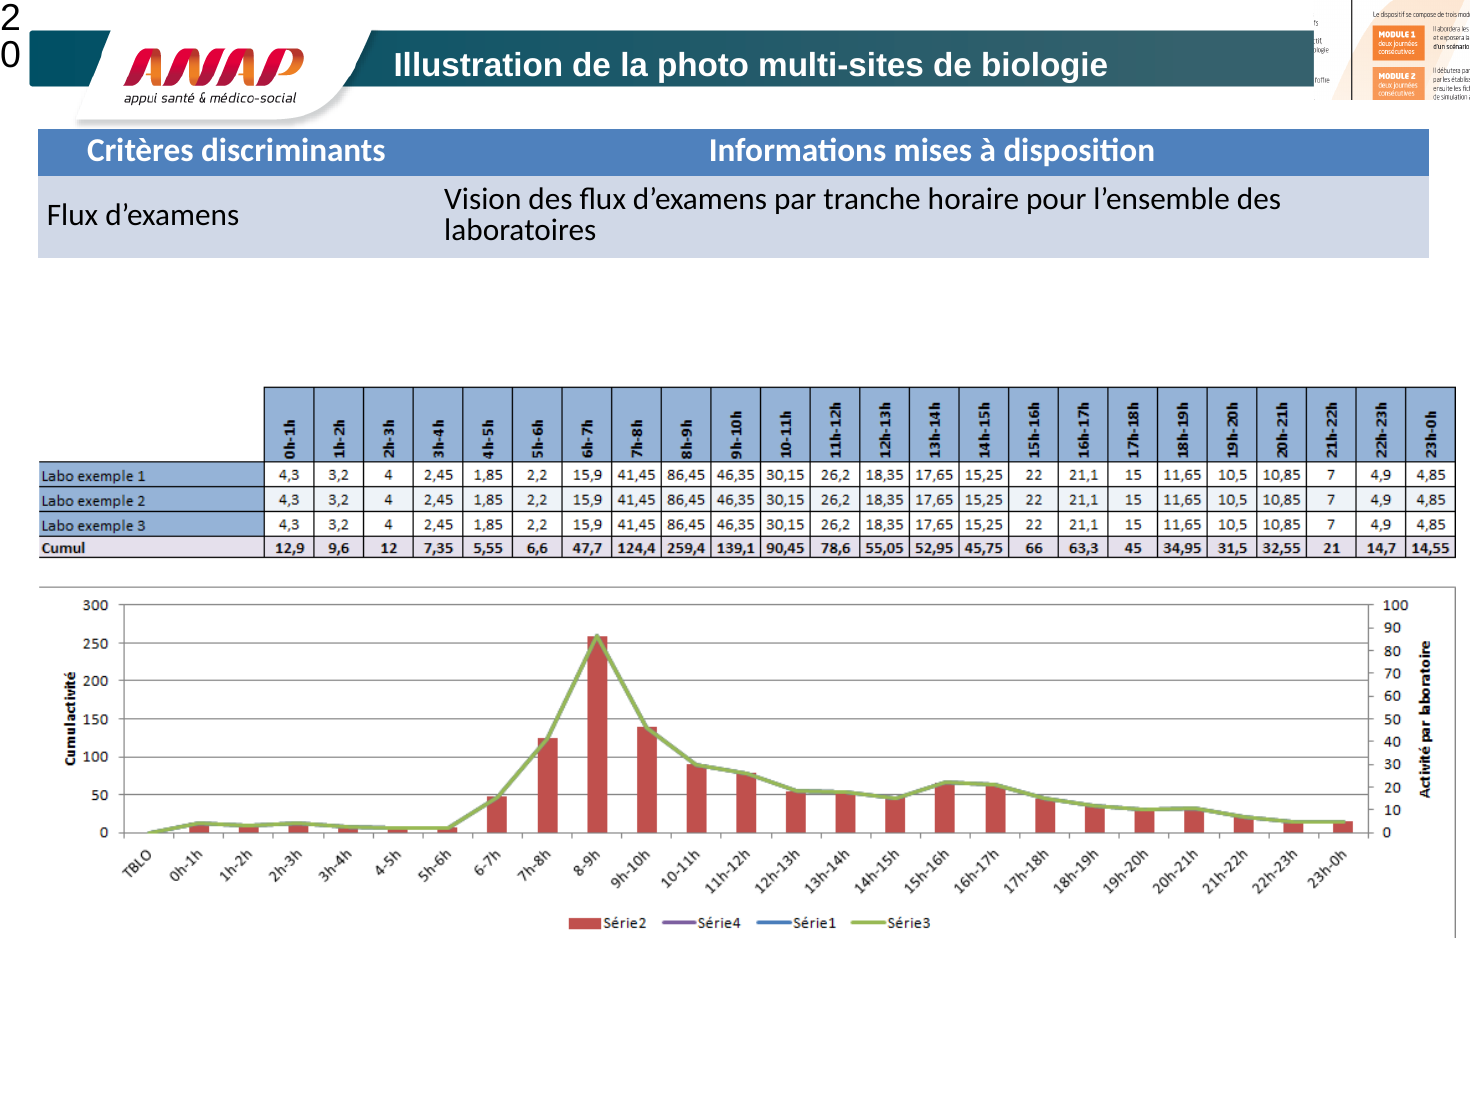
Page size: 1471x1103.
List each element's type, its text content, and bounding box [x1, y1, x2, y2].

text_box Illustration de la photo multi-sites de biologie [378, 35, 1444, 91]
table_cell Vision des flux d’examens par tranche horaire pour l’ensemble des laboratoires [435, 176, 1429, 258]
table_header Critères discriminants [38, 129, 435, 176]
table_header Informations mises à disposition [435, 129, 1429, 176]
picture [38, 362, 1456, 938]
picture [0, 0, 1471, 155]
table_cell Flux d’examens [38, 176, 435, 258]
